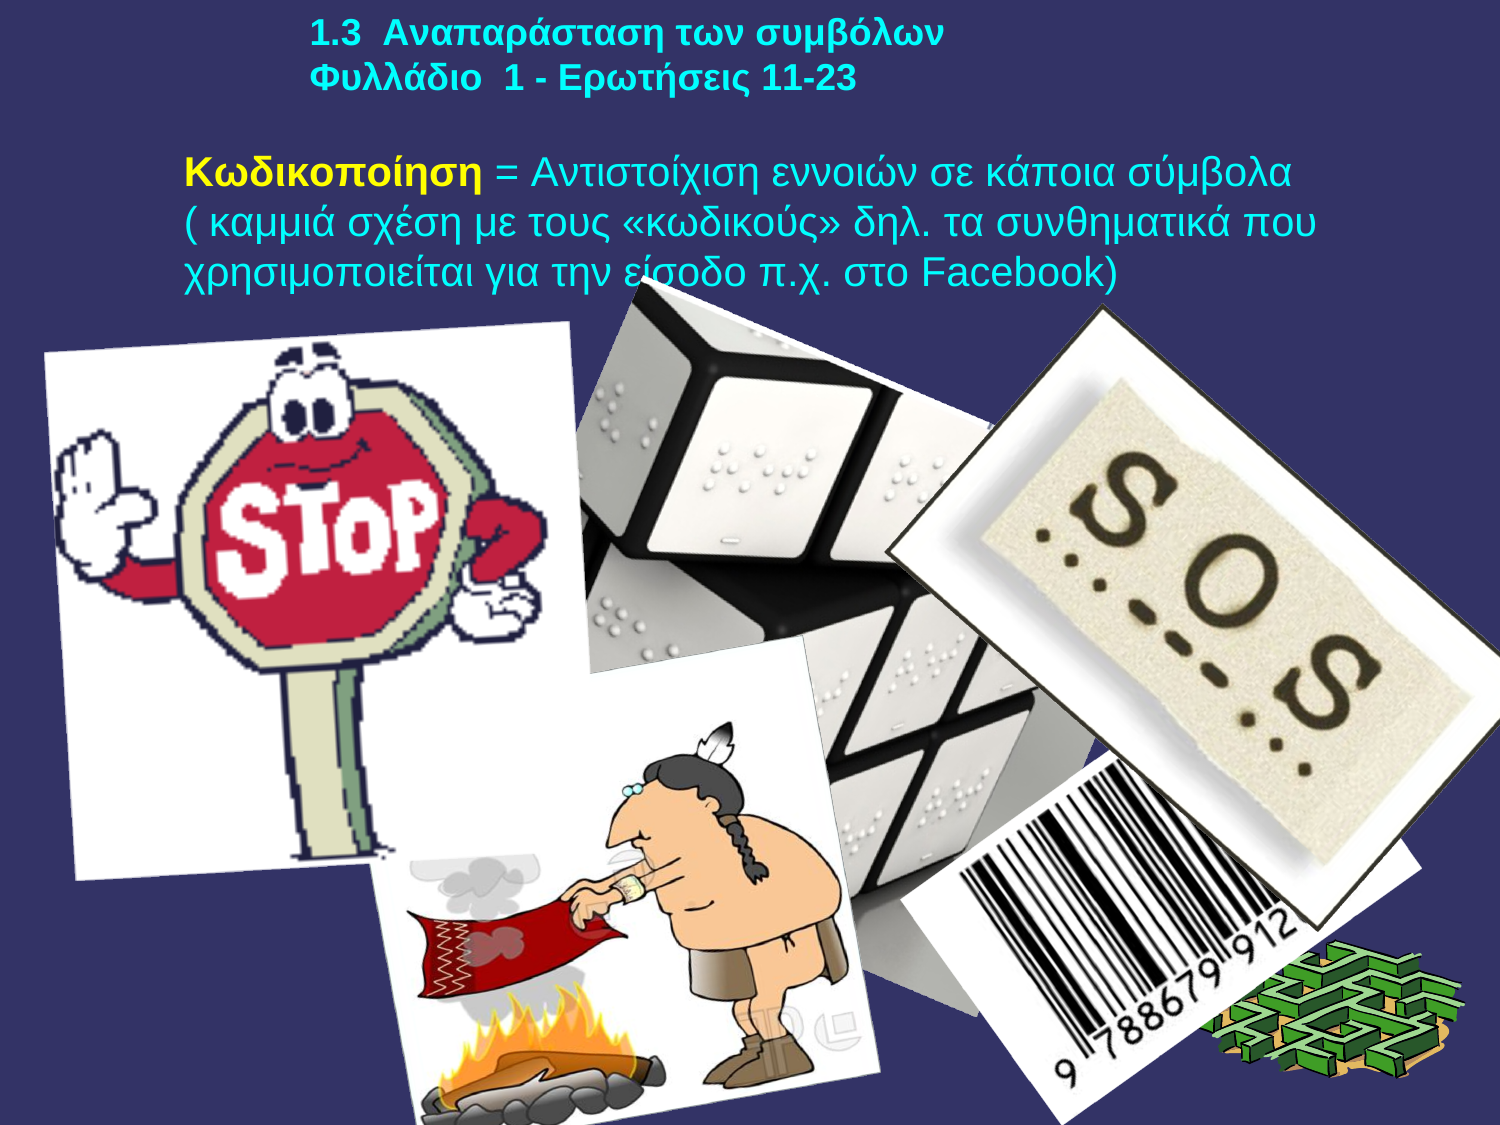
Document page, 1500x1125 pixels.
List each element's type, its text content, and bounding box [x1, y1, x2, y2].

text_box 1.3 Αναπαράσταση των συμβόλων Φυλλάδιο 1 - Ερωτήσεις 11-23 [294, 0, 1052, 106]
picture [43, 274, 1500, 1125]
text_box Κωδικοποίηση = Αντιστοίχιση εννοιών σε κάποια σύμβολα ( καμμιά σχέση με τους «κωδικούς» δηλ. τα συνθηματικά που χρησιμοποιείται για την είσοδο π.χ. στο Facebook) [169, 137, 1345, 303]
